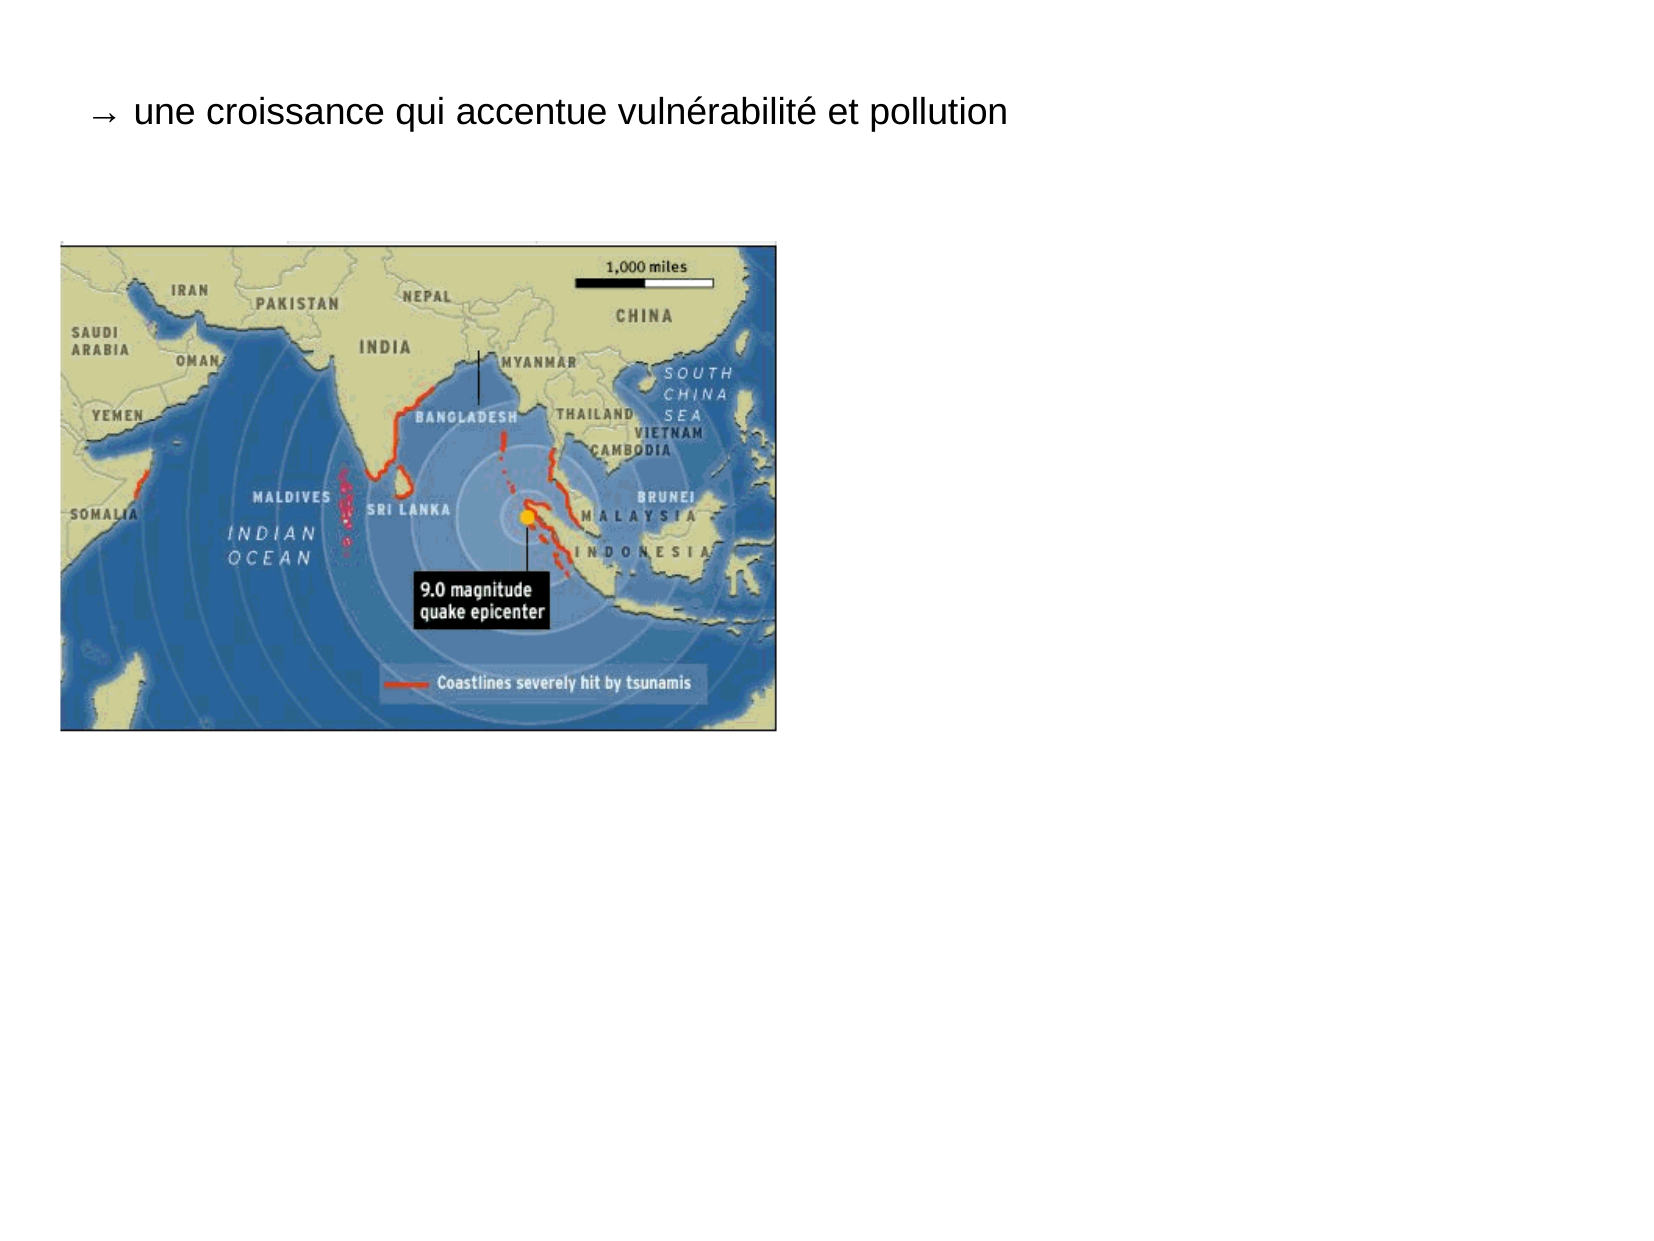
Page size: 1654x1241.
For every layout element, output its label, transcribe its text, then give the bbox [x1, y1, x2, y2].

text_box → une croissance qui accentue vulnérabilité et pollution [70, 82, 1034, 140]
picture [56, 241, 780, 733]
